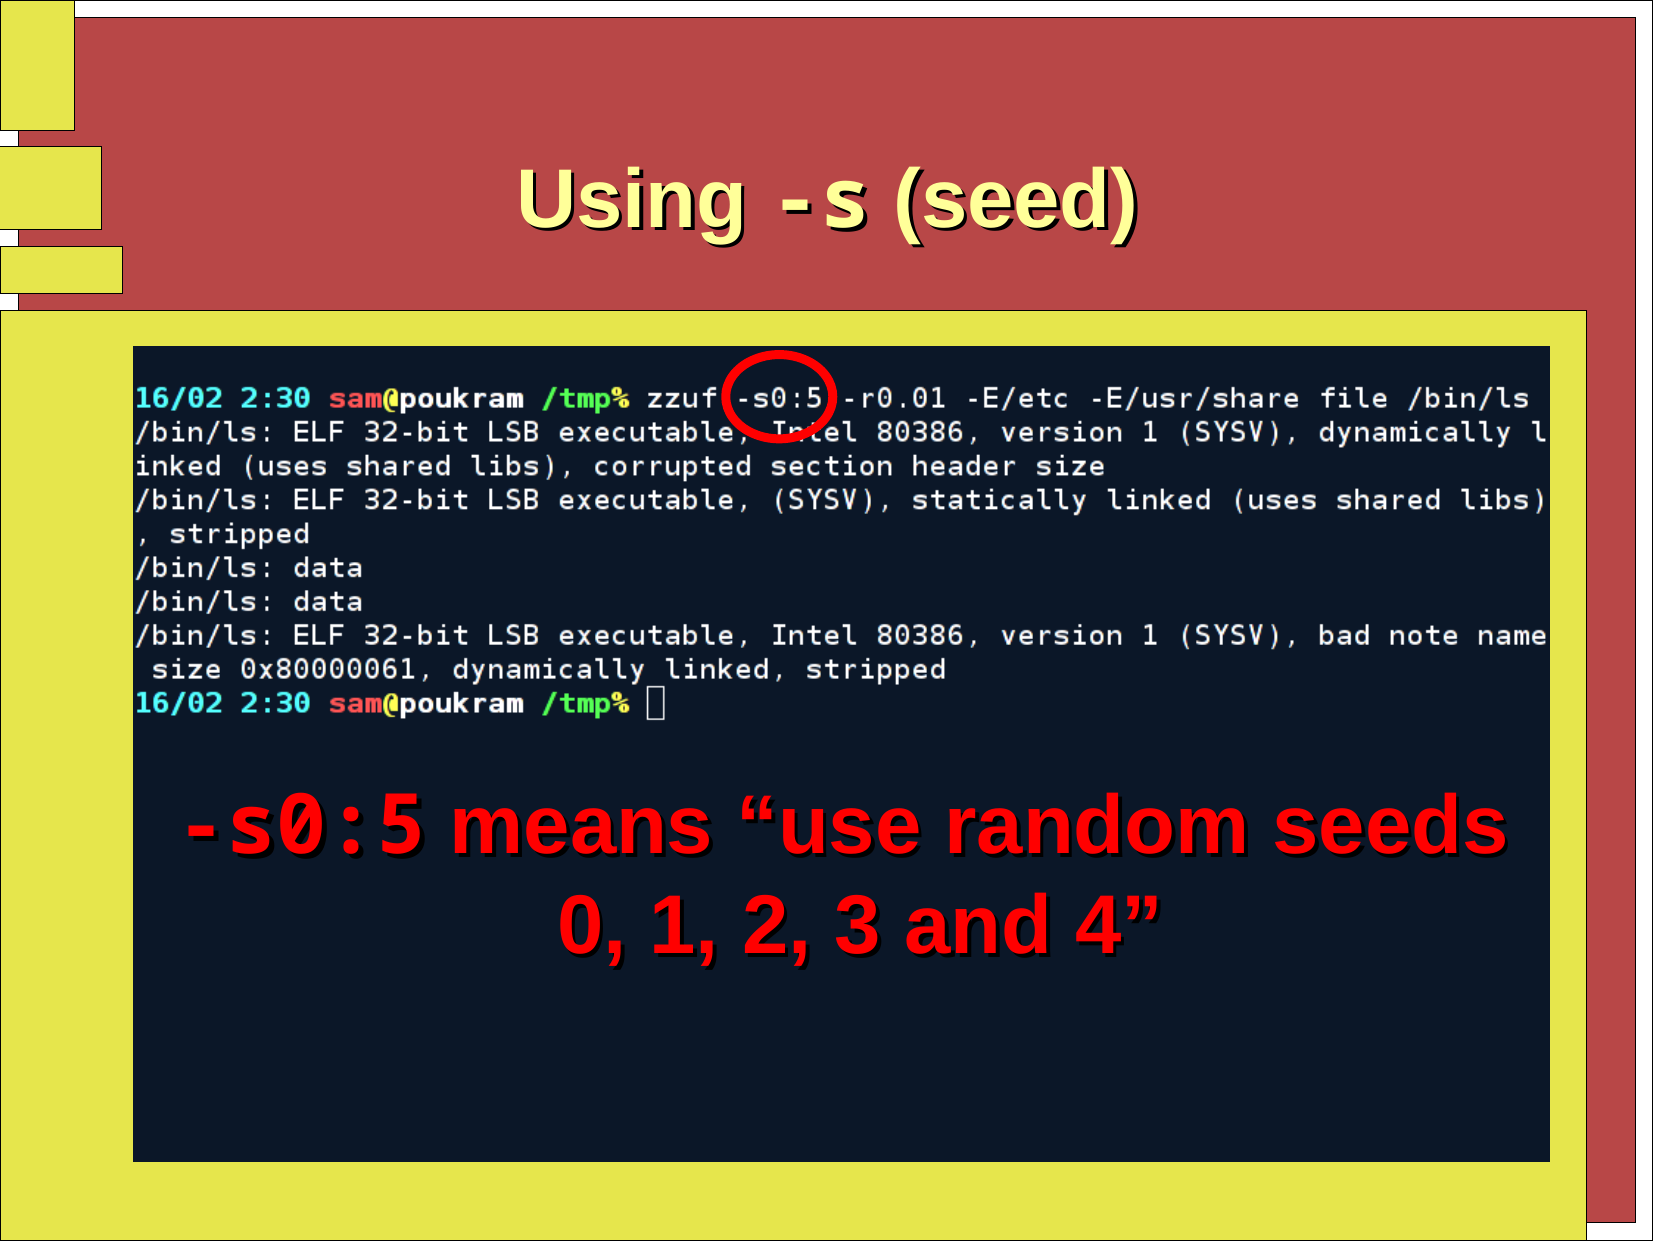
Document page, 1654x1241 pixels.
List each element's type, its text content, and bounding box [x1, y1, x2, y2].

title Using -s (seed) [121, 91, 1534, 299]
title -s0:5 means “use random seeds 0, 1, 2, 3 and 4” [152, 764, 1534, 972]
picture [133, 346, 1550, 1162]
